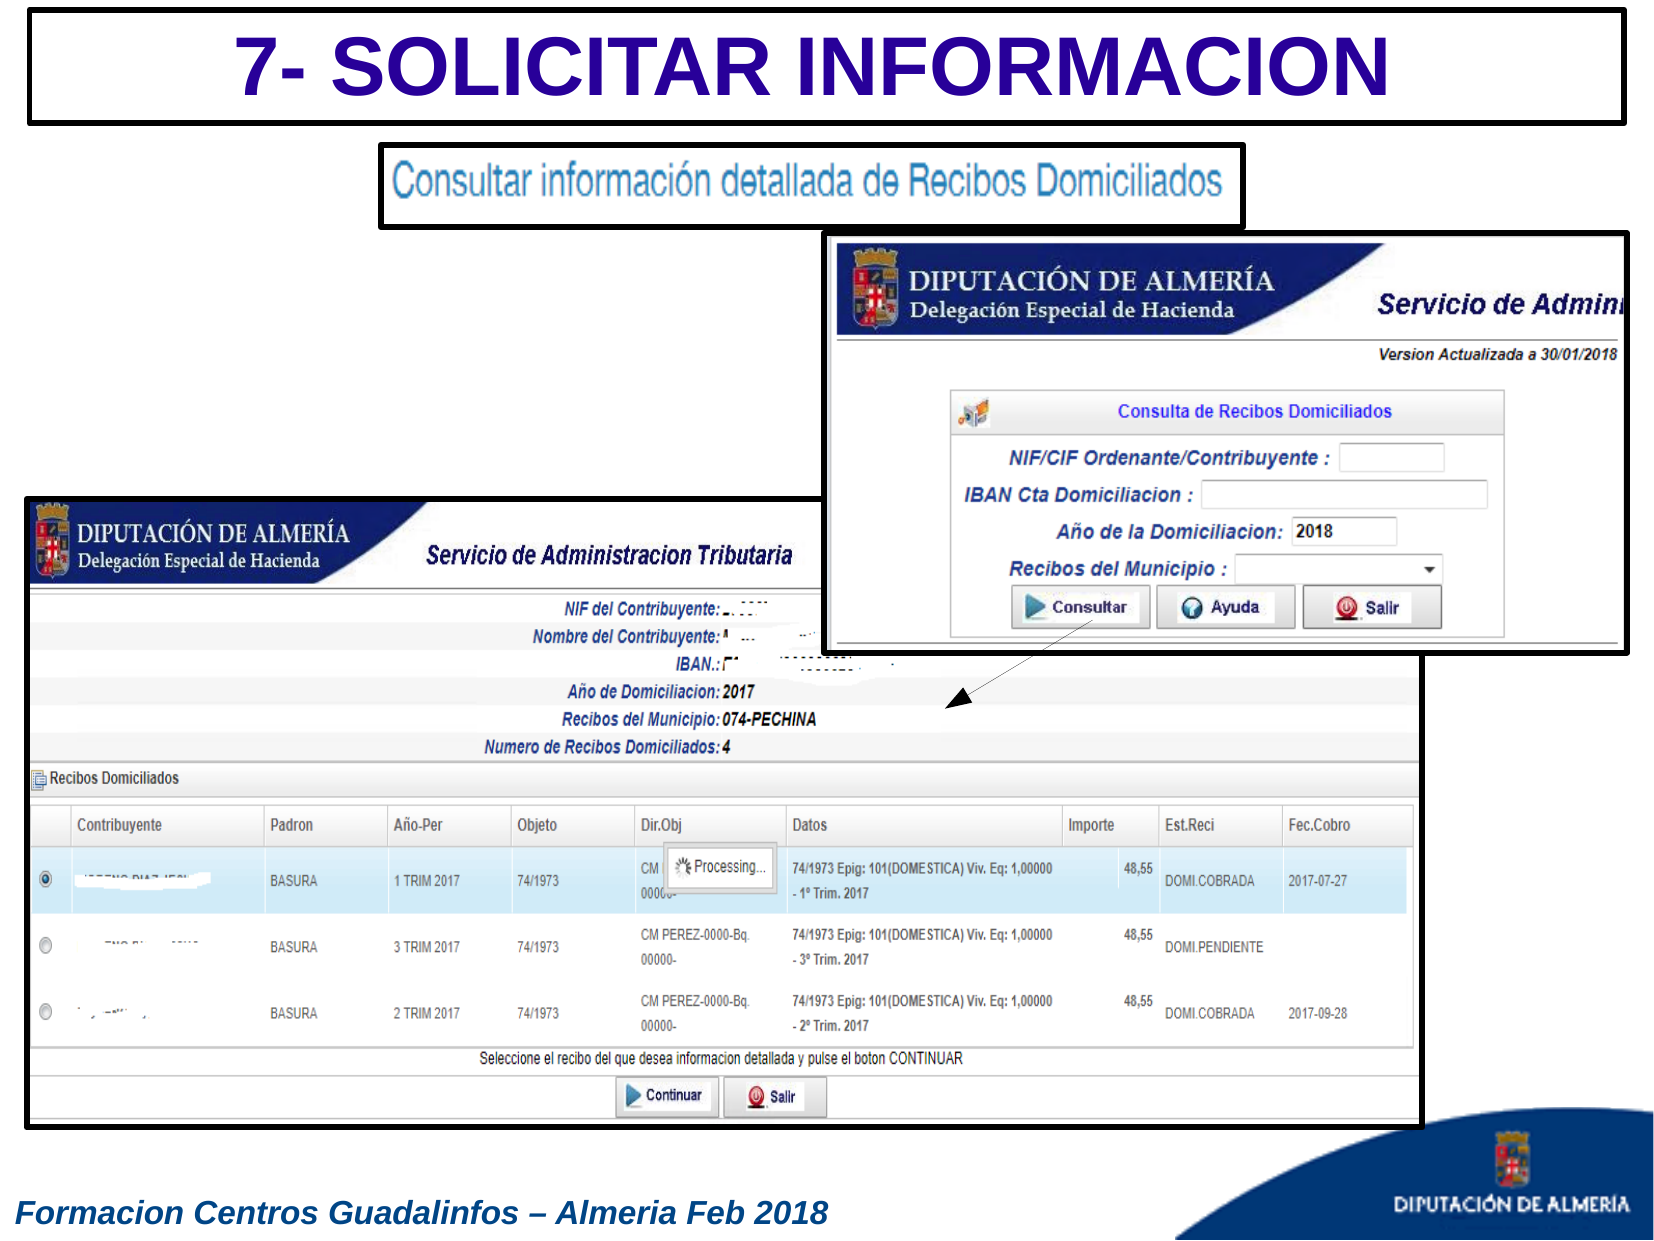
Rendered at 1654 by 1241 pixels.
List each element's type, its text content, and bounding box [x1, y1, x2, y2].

picture [29, 501, 1420, 1125]
picture [826, 236, 1625, 650]
picture [383, 147, 1241, 225]
picture [1175, 1107, 1654, 1241]
text_box Formacion Centros Guadalinfos – Almeria Feb 2018 [0, 1187, 845, 1240]
text_box 7- SOLICITAR INFORMACION [29, 9, 1625, 124]
